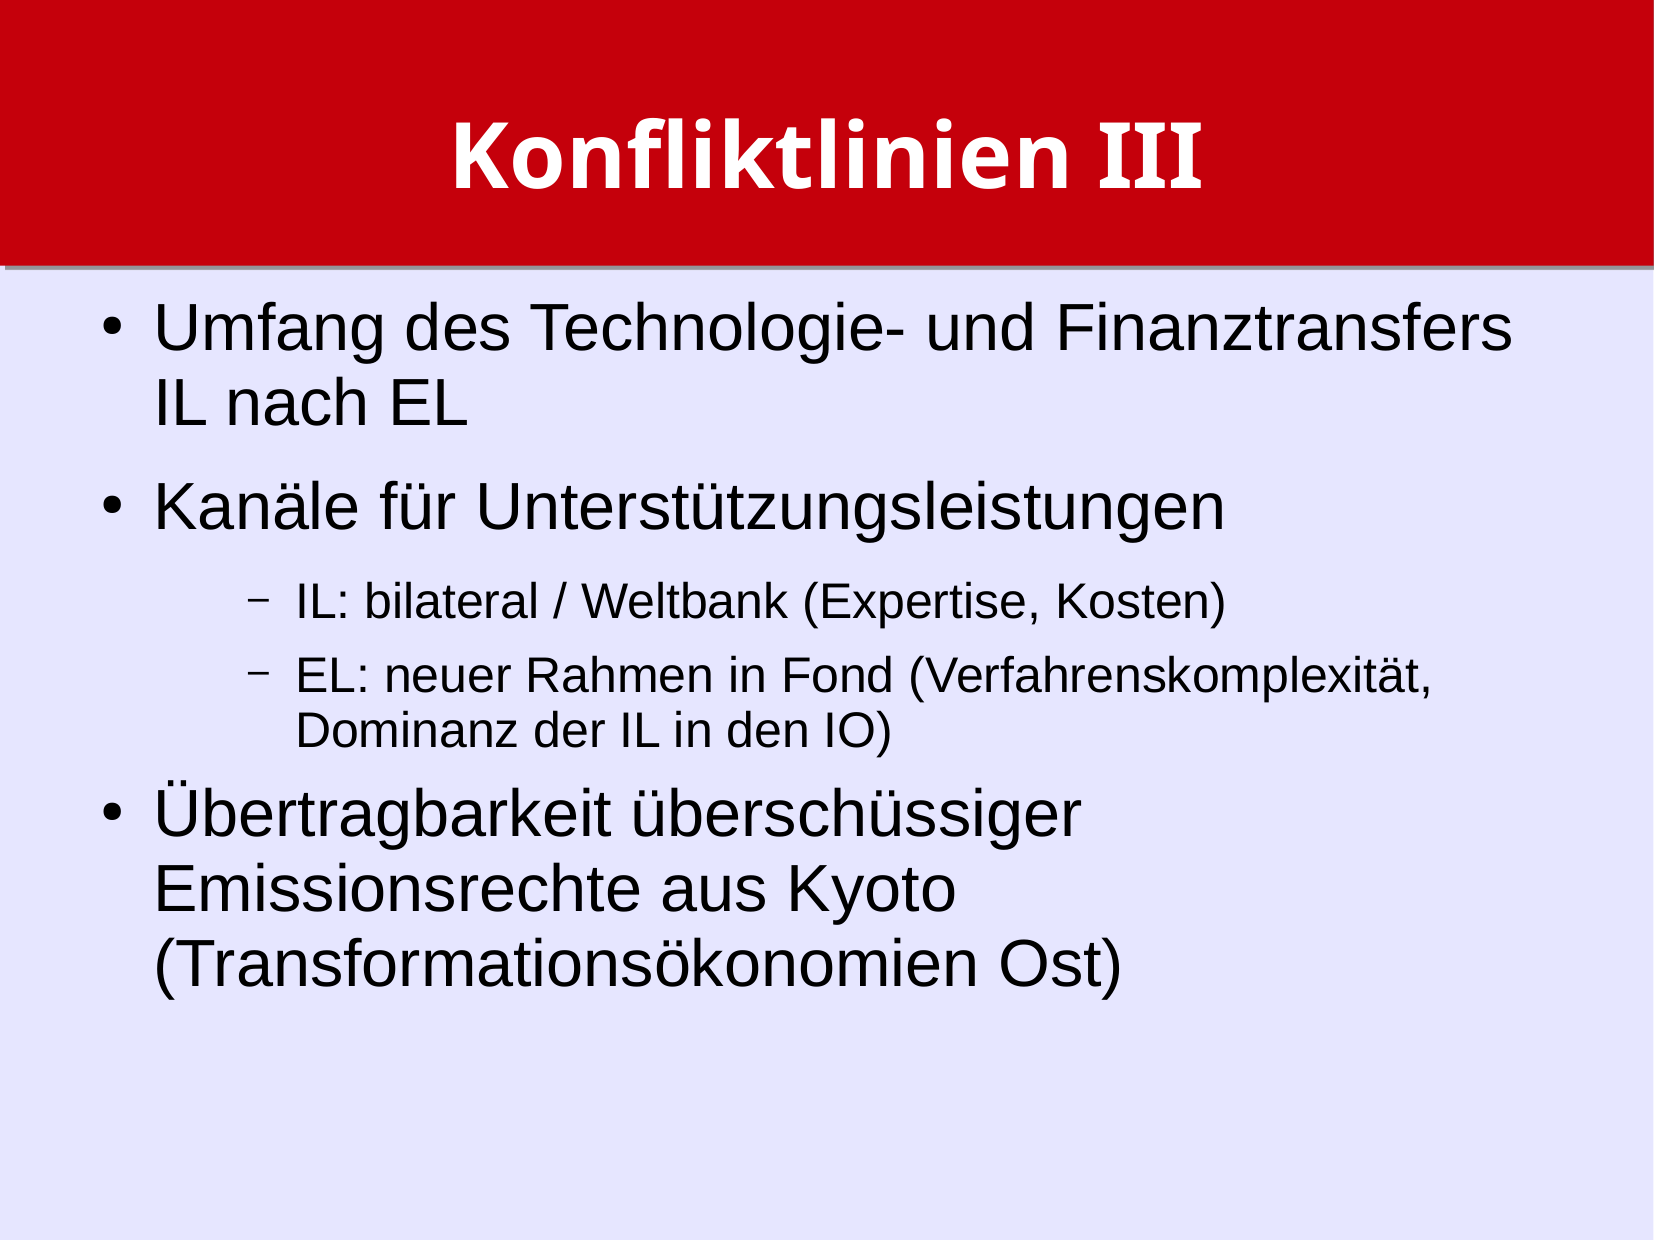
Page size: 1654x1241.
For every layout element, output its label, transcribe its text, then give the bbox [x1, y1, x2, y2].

list Umfang des Technologie- und Finanztransfers IL nach EL Kanäle für Unterstützungsleistungen IL: bilateral / Weltbank (Expertise, Kosten) EL: neuer Rahmen in Fond (Verfahrenskomplexität, Dominanz der IL in den IO) Übertragbarkeit überschüssiger Emissionsrechte aus Kyoto (Transformationsökonomien Ost) [82, 290, 1571, 1109]
title Konfliktlinien III [82, 49, 1571, 257]
